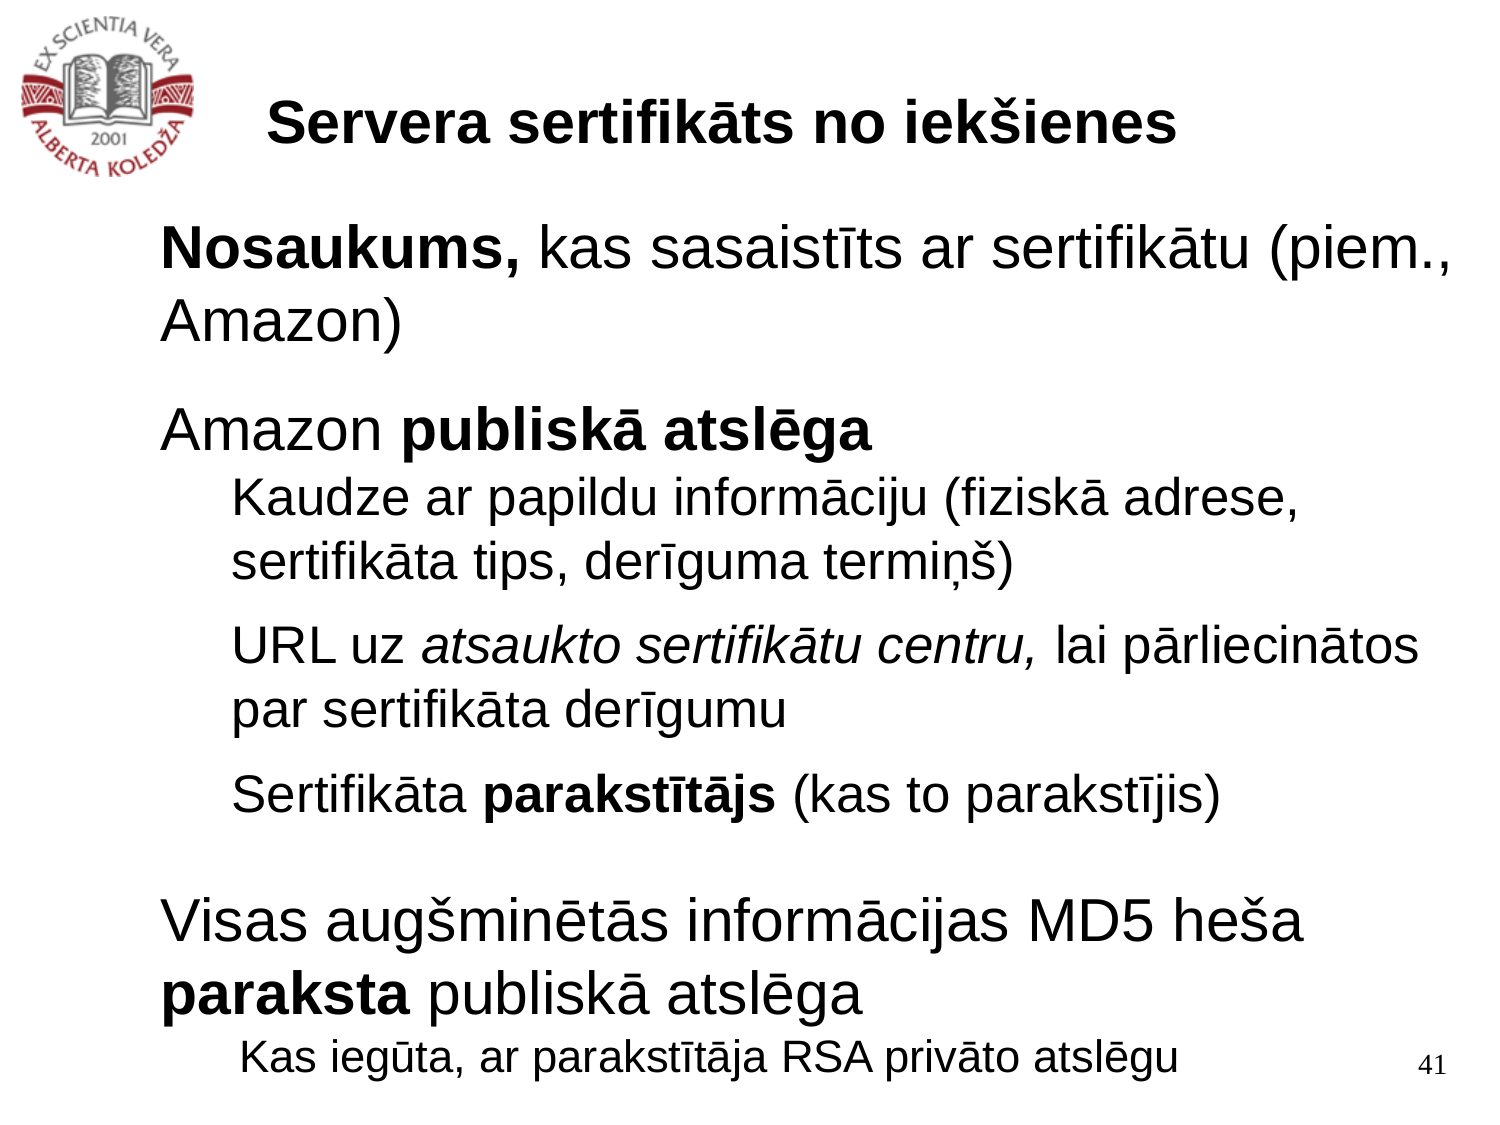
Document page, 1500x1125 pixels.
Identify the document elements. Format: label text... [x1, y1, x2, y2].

title Servera sertifikāts no iekšienes [50, 62, 1374, 175]
picture [21, 16, 194, 177]
list Nosaukums, kas sasaistīts ar sertifikātu (piem., Amazon) Amazon publiskā atslēga Kaudze ar papildu informāciju (fiziskā adrese, sertifikāta tips, derīguma termiņš) URL uz atsaukto sertifikātu centru, lai pārliecinātos par sertifikāta derīgumu Sertifikāta parakstītājs (kas to parakstījis) Visas augšminētās informācijas MD5 heša paraksta publiskā atslēga Kas iegūta, ar parakstītāja RSA privāto atslēgu [75, 200, 1500, 1101]
